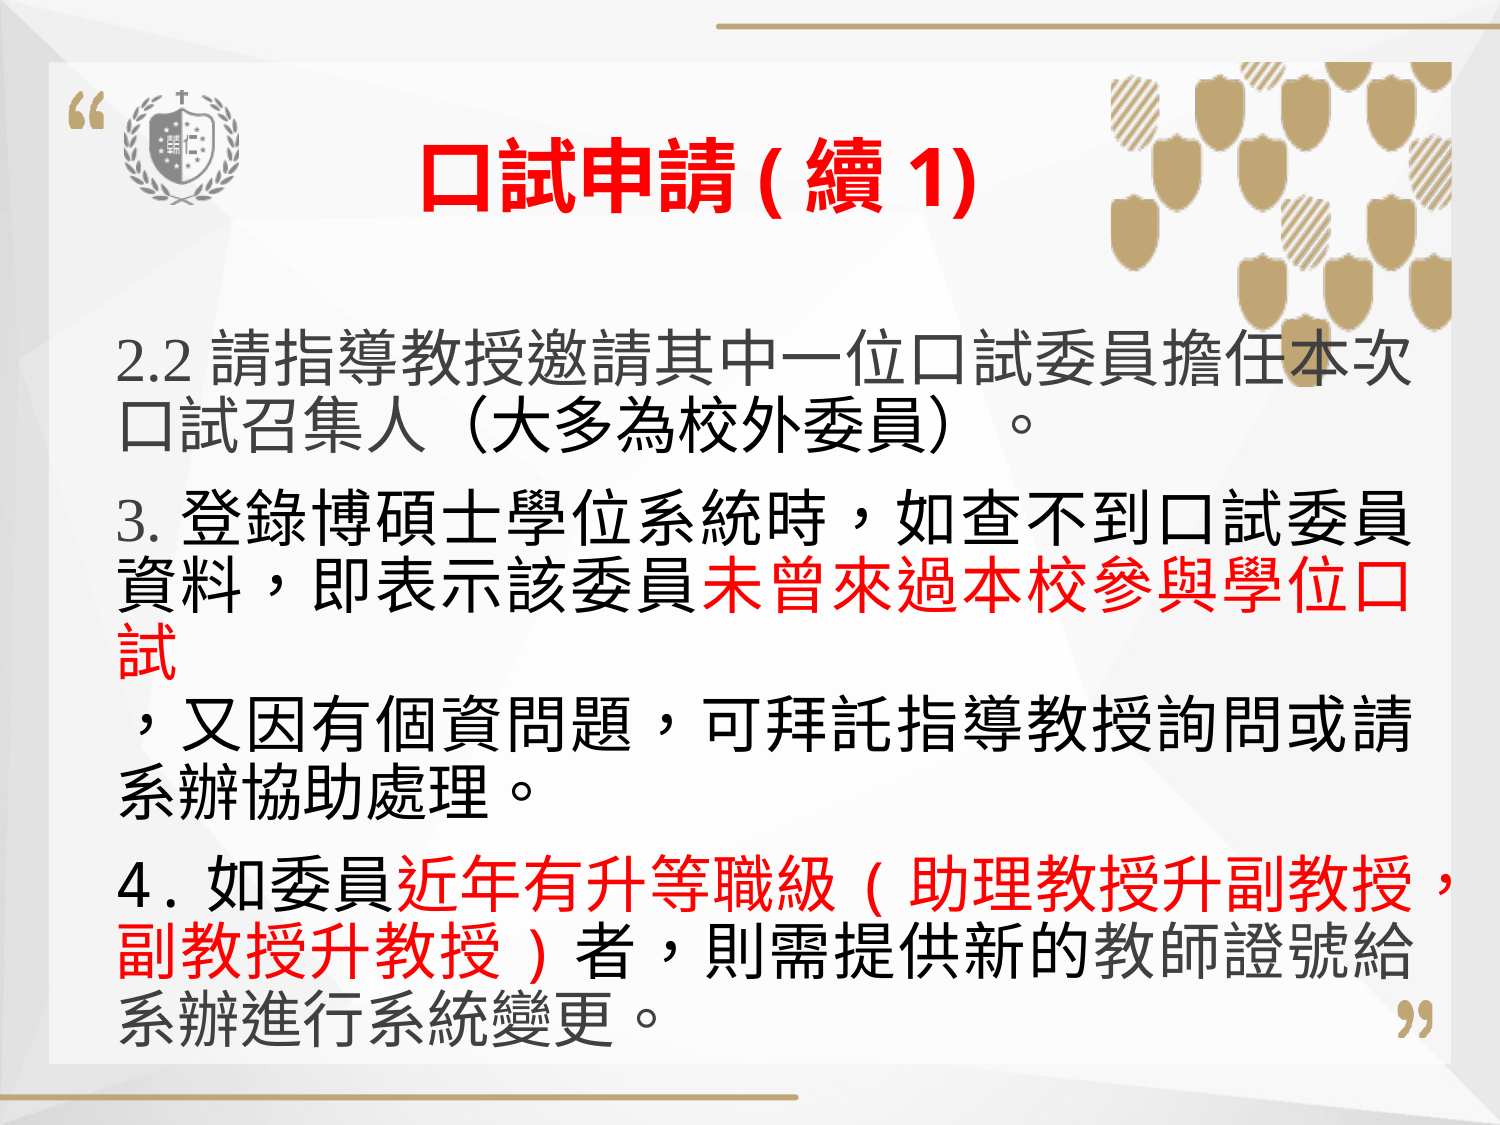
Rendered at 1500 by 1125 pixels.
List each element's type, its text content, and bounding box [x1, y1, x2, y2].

text_box [185, 1005, 192, 1014]
text_box [510, 1031, 533, 1035]
text_box [191, 1005, 203, 1035]
text_box [229, 1005, 254, 1035]
text_box [269, 1024, 280, 1031]
text_box [137, 1005, 157, 1010]
text_box [249, 1005, 265, 1035]
text_box [516, 1015, 526, 1021]
text_box [568, 1027, 580, 1035]
text_box [215, 1005, 225, 1035]
text_box [475, 1005, 568, 1035]
text_box [566, 1016, 581, 1023]
text_box [284, 1005, 319, 1035]
text_box 口試申請(續1) [123, 117, 1270, 278]
text_box [386, 1005, 460, 1035]
text_box [319, 1005, 394, 1035]
text_box [582, 1005, 1433, 1035]
text_box 2.2請指導教授邀請其中一位口試委員擔任本次口試召集人（大多為校外委員）。 3.登錄博碩士學位系統時，如查不到口試委員資料，即表示該委員未曾來過本校參與學位口試 ，又因有個資問題，可拜託指導教授詢問或請系辦協助處理。 4.如委員近年有升等職級(助理教授升副教授，副教授升教授)者，則需提供新的教師證號給系辦進行系統變更。 [100, 319, 1433, 1005]
picture [123, 90, 239, 117]
text_box [387, 1005, 407, 1010]
text_box [460, 1005, 478, 1015]
text_box [586, 1006, 602, 1013]
text_box [269, 1005, 280, 1010]
text_box [566, 1006, 581, 1013]
text_box [269, 1014, 280, 1020]
text_box [136, 1005, 187, 1035]
text_box [586, 1016, 602, 1023]
text_box [67, 278, 1433, 1035]
text_box [463, 1018, 471, 1035]
text_box [203, 1008, 211, 1035]
text_box [224, 1005, 230, 1014]
